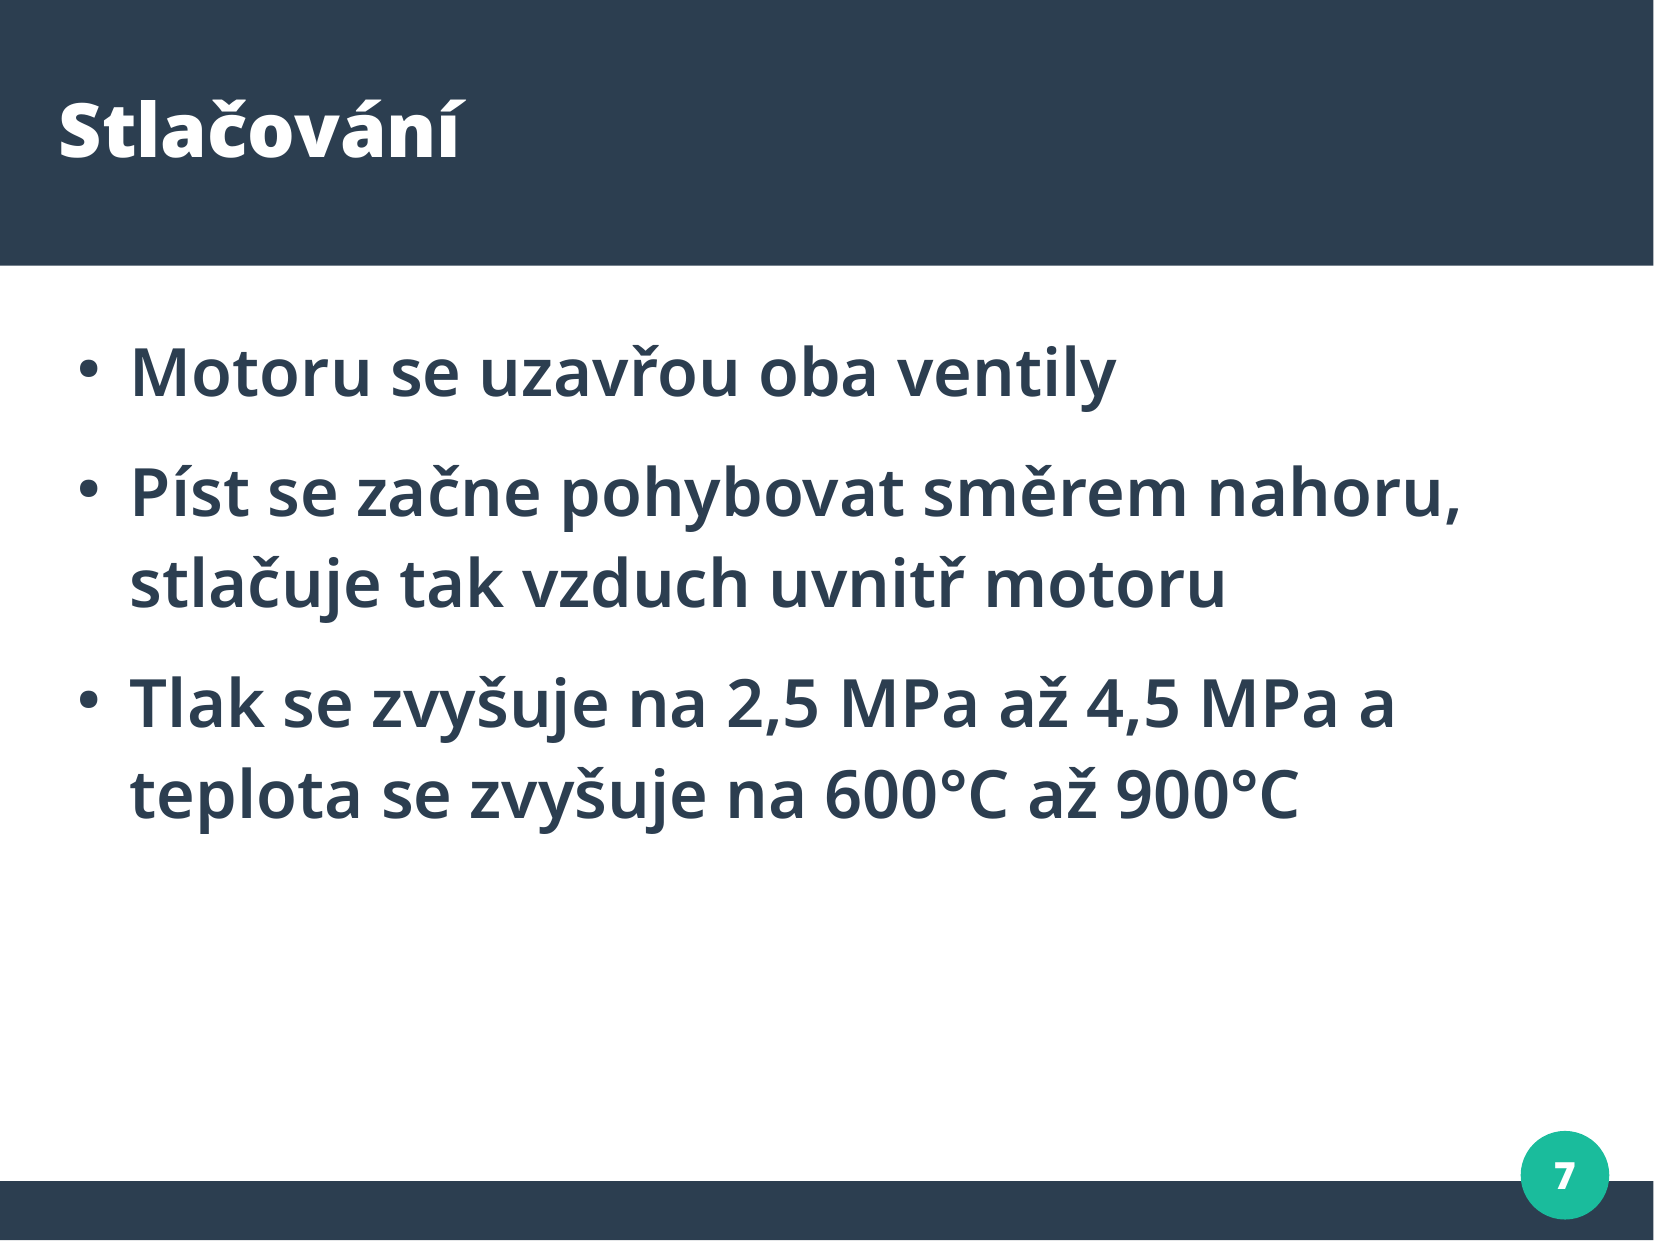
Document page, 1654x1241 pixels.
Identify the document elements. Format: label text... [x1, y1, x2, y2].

title Stlačování [59, 49, 1595, 207]
list Motoru se uzavřou oba ventily Píst se začne pohybovat směrem nahoru, stlačuje tak vzduch uvnitř motoru Tlak se zvyšuje na 2,5 MPa až 4,5 MPa a teplota se zvyšuje na 600°C až 900°C [59, 324, 1595, 1152]
